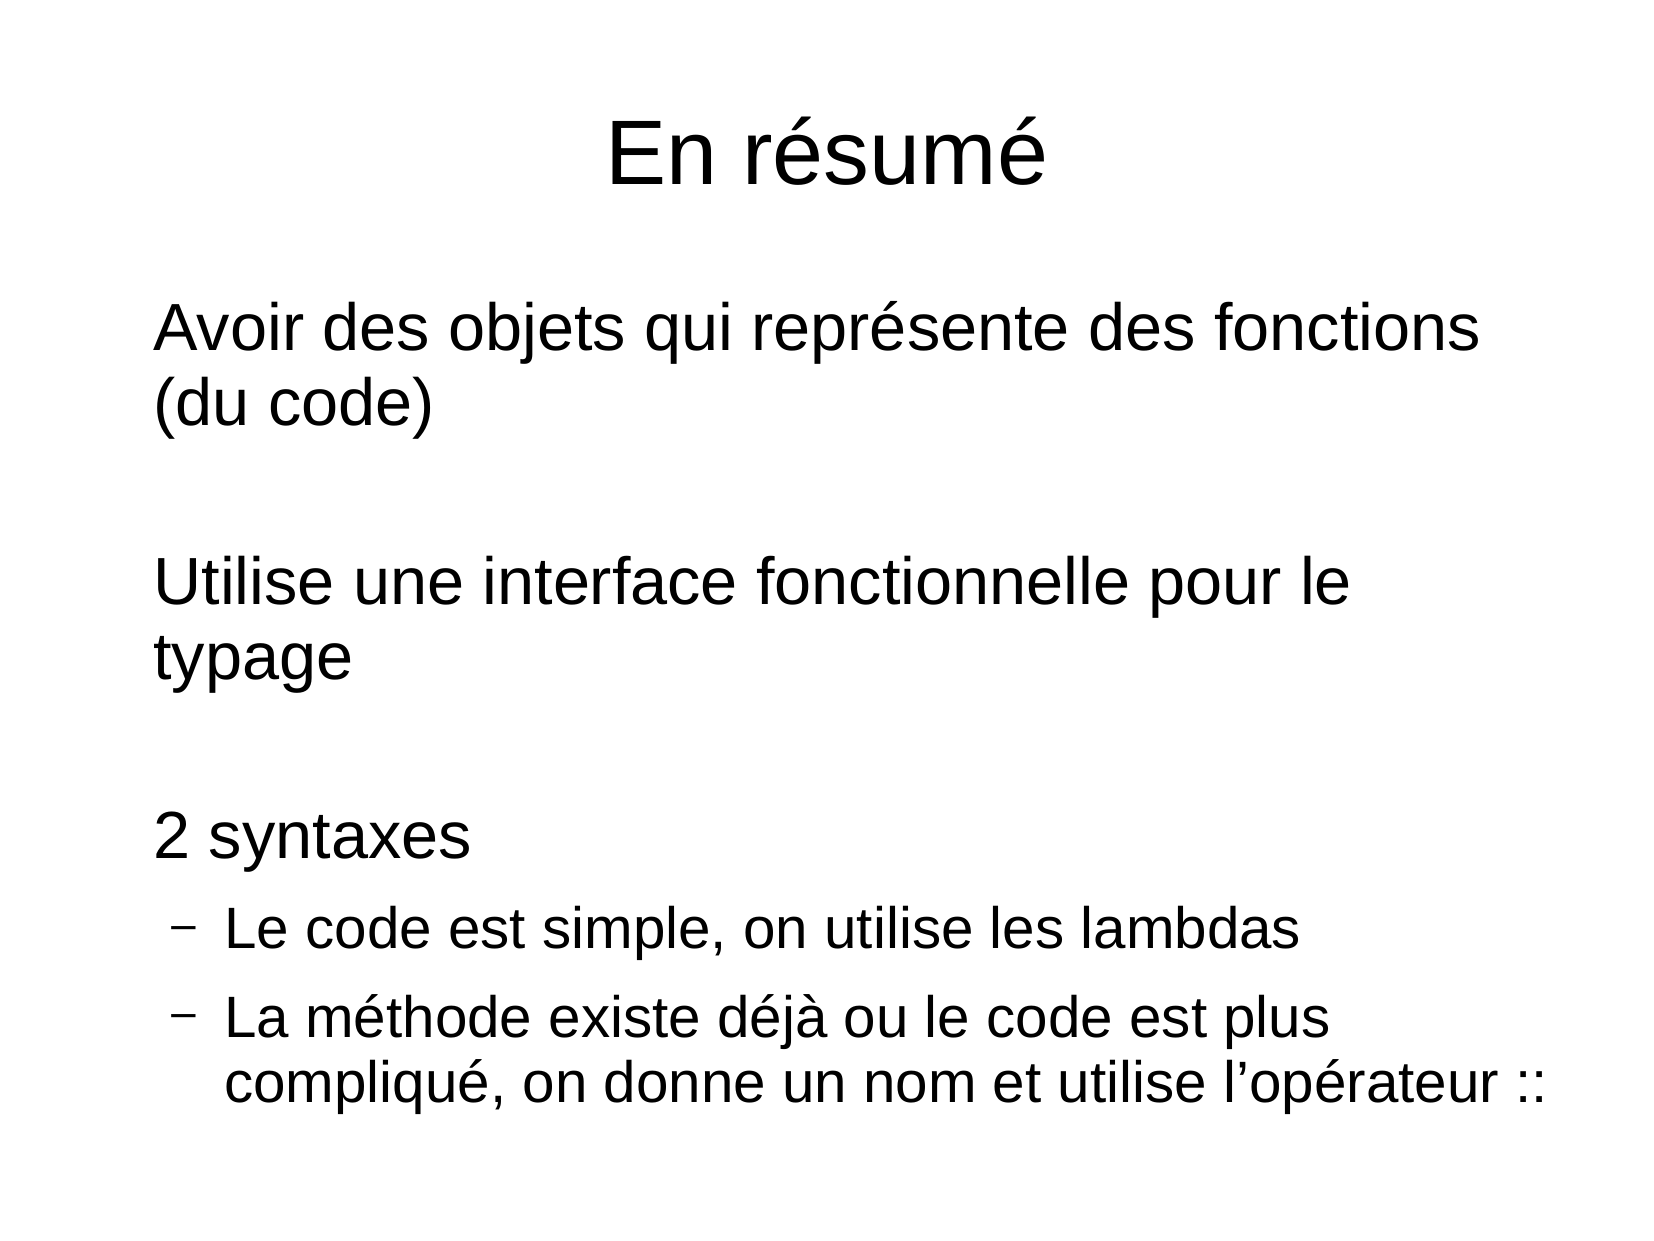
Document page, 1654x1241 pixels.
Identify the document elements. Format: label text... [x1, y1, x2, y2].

title En résumé [82, 49, 1571, 257]
list Avoir des objets qui représente des fonctions (du code) Utilise une interface fonctionnelle pour le typage 2 syntaxes Le code est simple, on utilise les lambdas La méthode existe déjà ou le code est plus compliqué, on donne un nom et utilise l’opérateur :: [82, 290, 1571, 1126]
